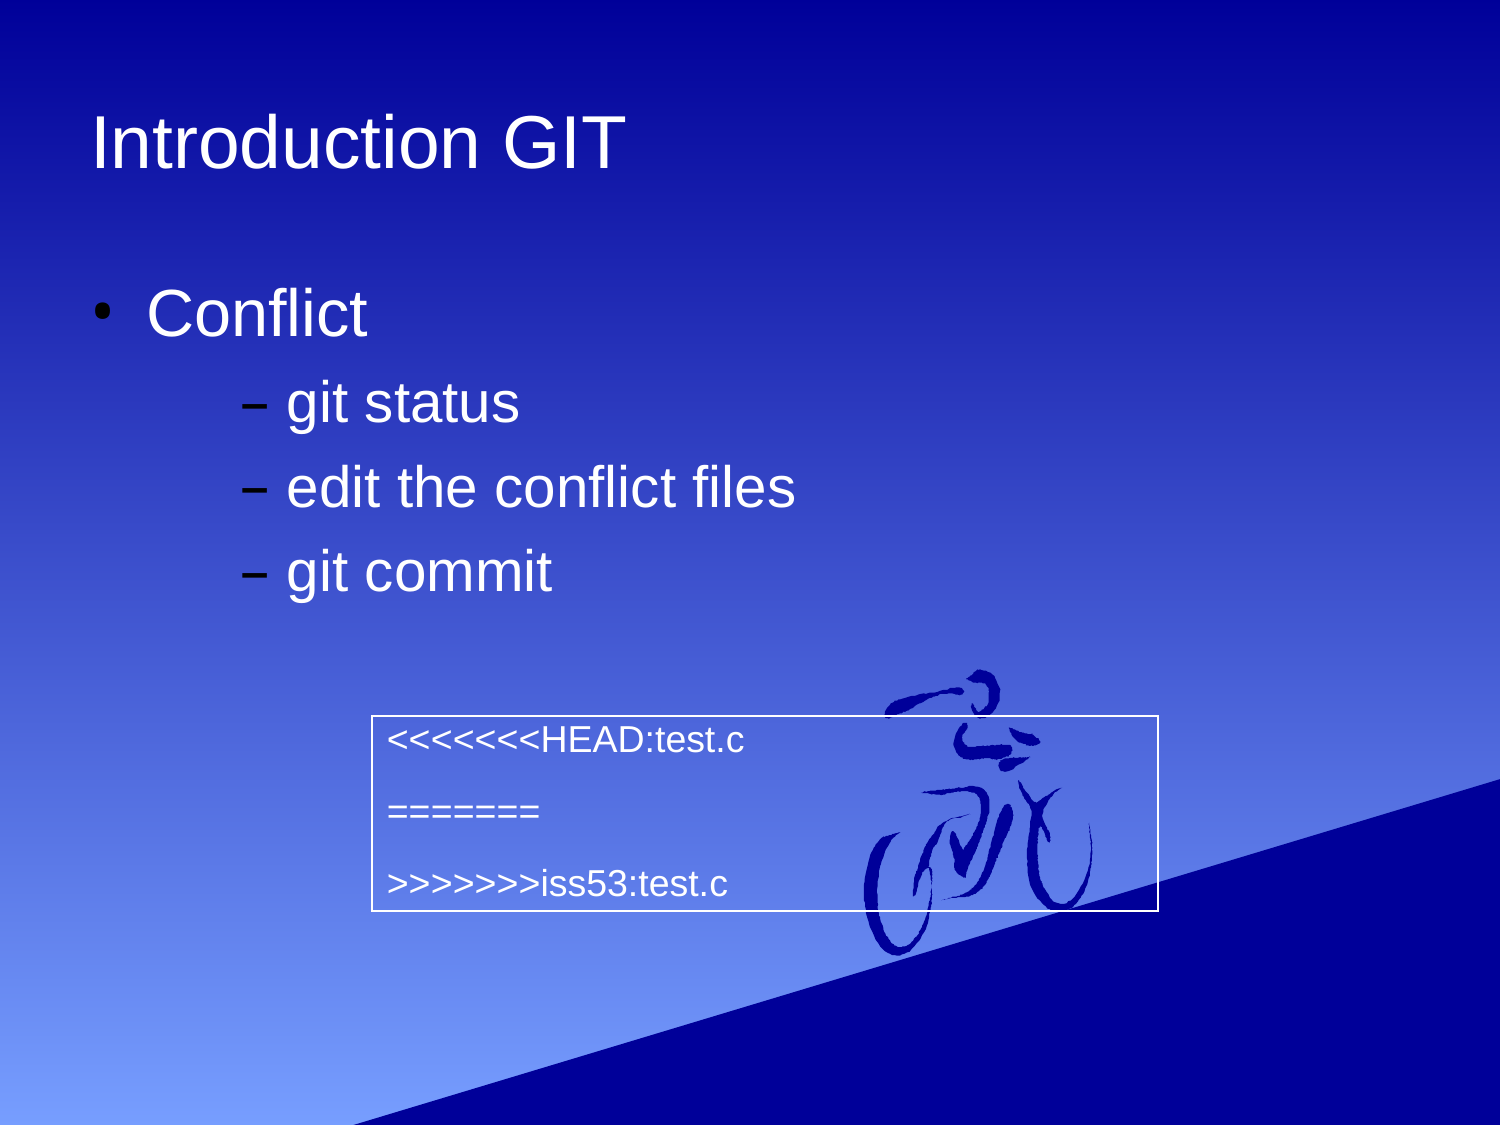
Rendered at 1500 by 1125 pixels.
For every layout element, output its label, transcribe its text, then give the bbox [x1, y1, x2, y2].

text_box <<<<<<<HEAD:test.c ======= >>>>>>>iss53:test.c [371, 716, 1158, 911]
list Conflict git status edit the conflict files git commit [75, 262, 1426, 1005]
title Introduction GIT [75, 45, 1426, 233]
